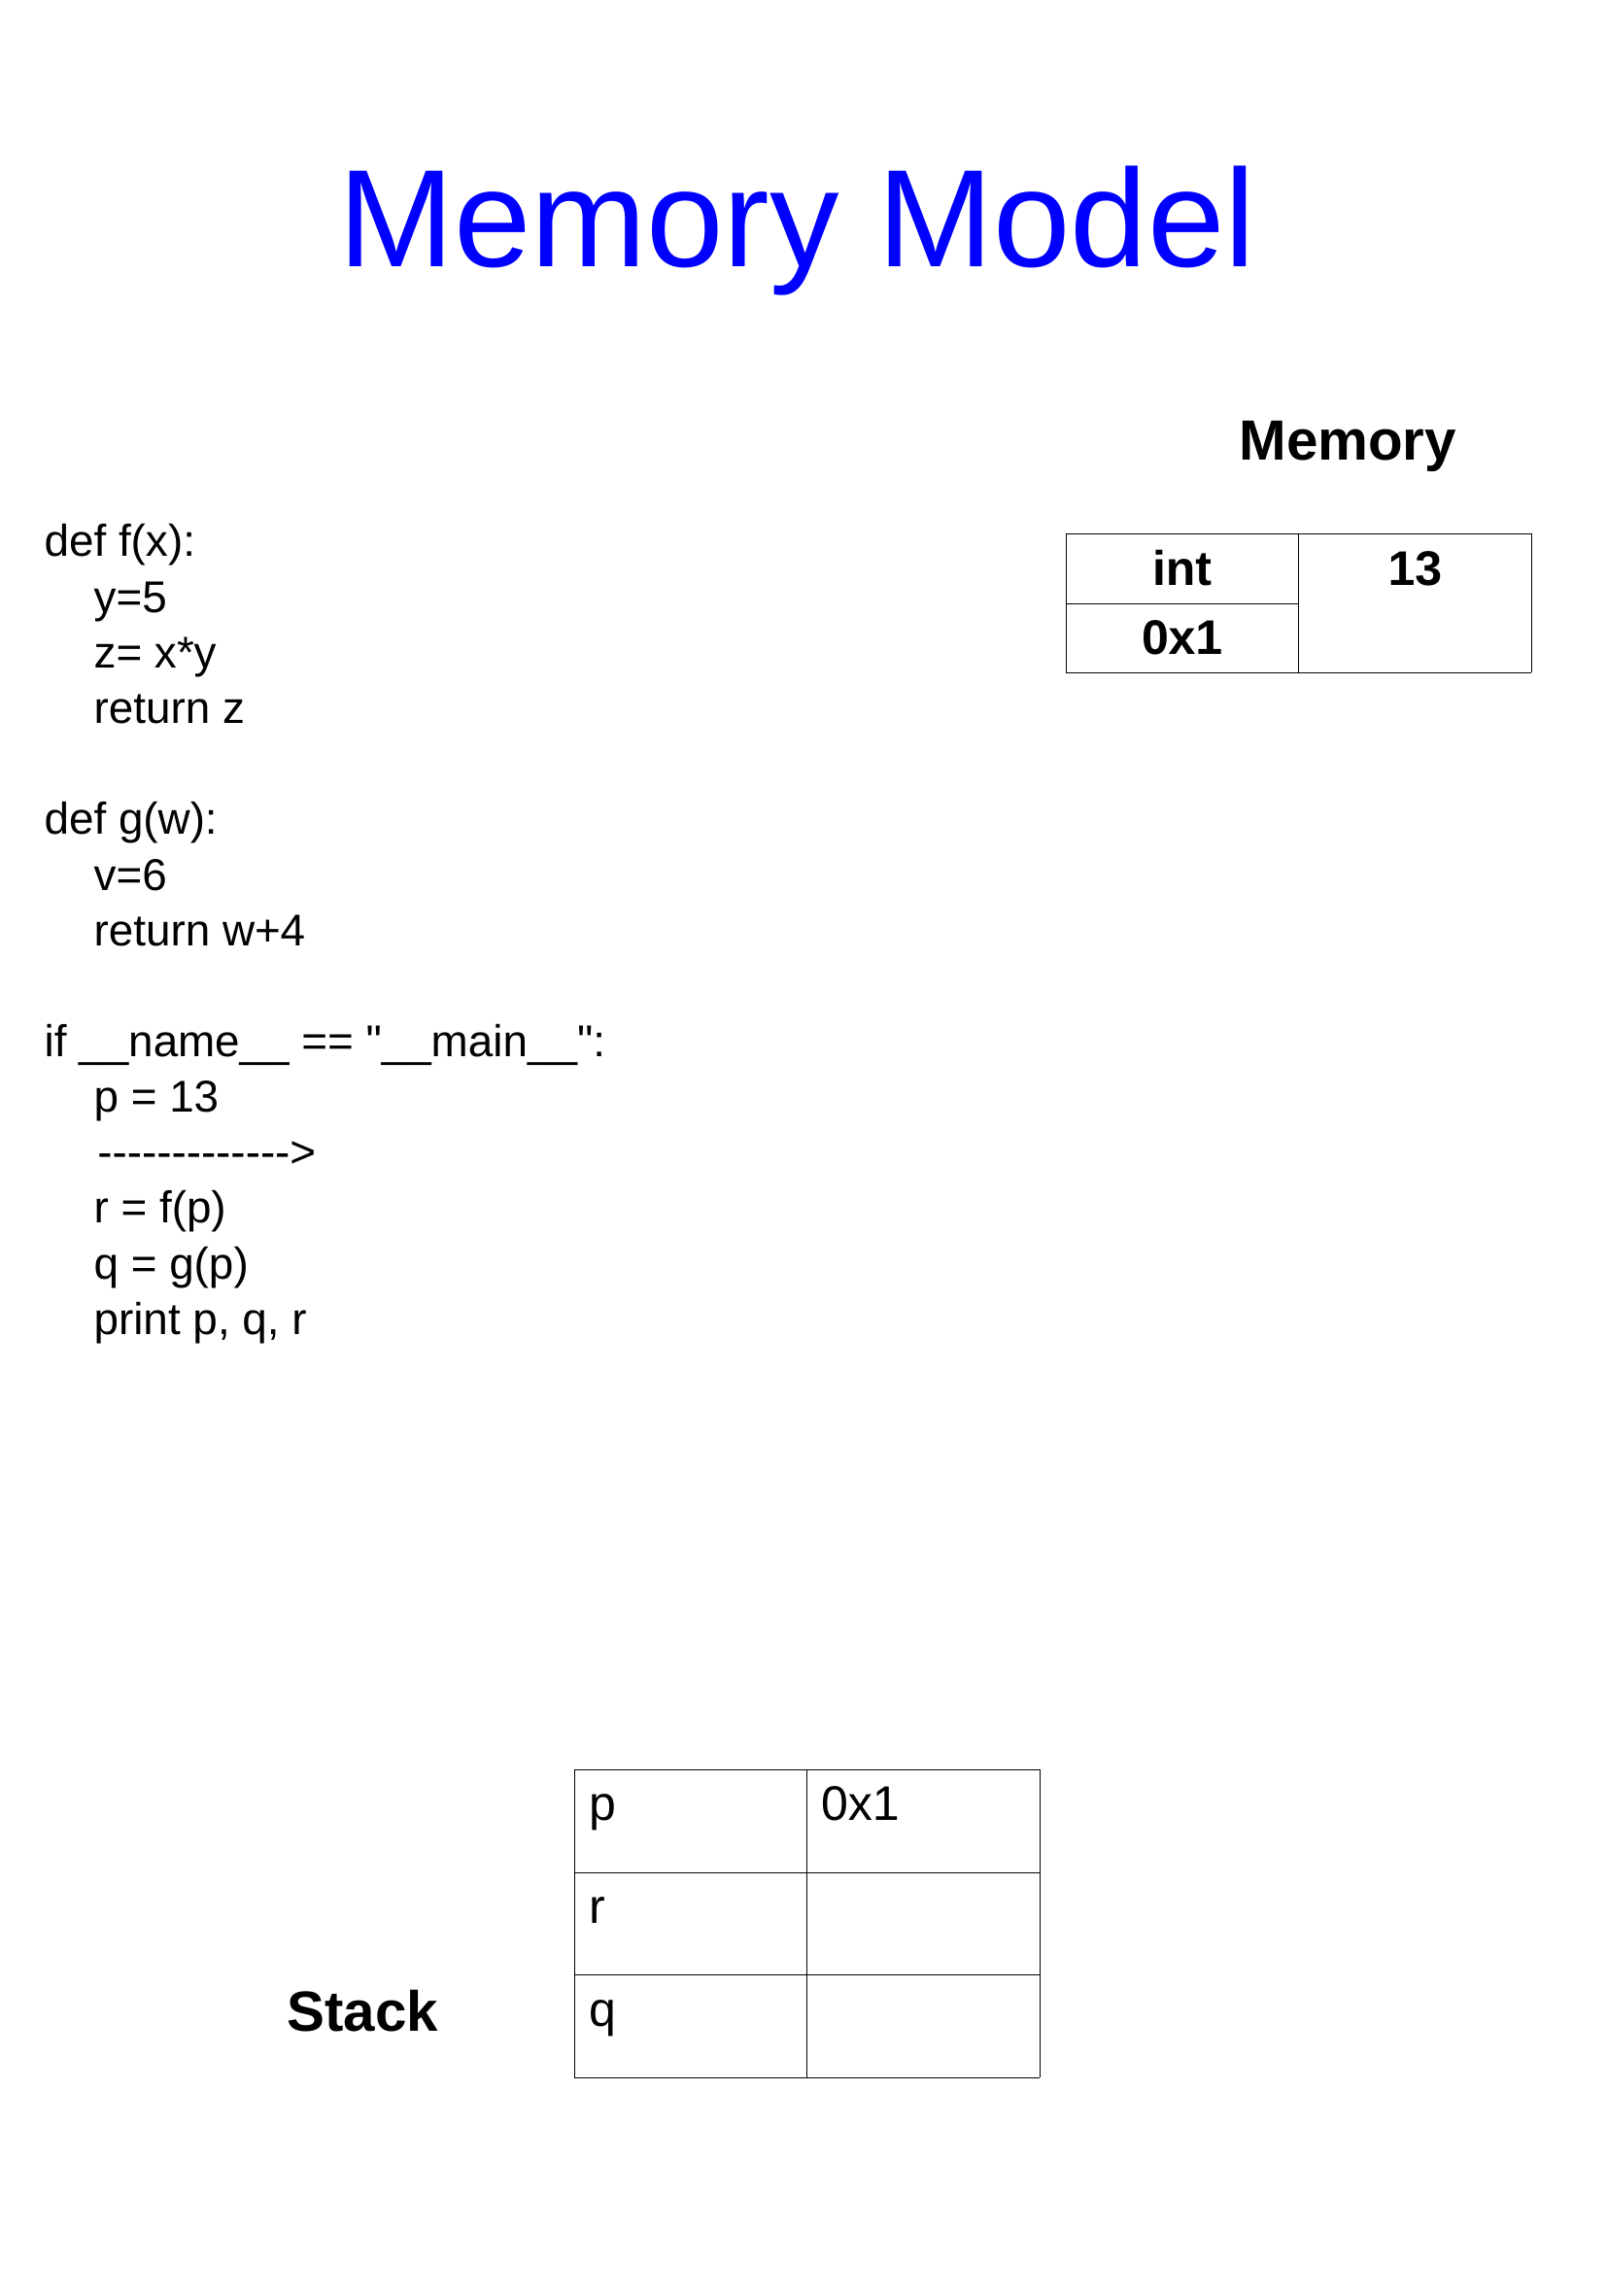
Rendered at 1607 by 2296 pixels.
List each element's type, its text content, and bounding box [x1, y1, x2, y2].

list Memory [1170, 408, 1525, 488]
table_cell 0x1 [1067, 604, 1298, 672]
table_header 0x1 [807, 1770, 1040, 1872]
table_cell r [575, 1873, 806, 1974]
table_cell [807, 1873, 1040, 1974]
table_cell q [575, 1975, 806, 2077]
list Stack [218, 1979, 488, 2066]
table_cell [807, 1975, 1040, 2077]
table_header int [1067, 534, 1298, 603]
title Memory Model [74, 108, 1521, 328]
table_header 13 [1299, 534, 1531, 672]
list def f(x): y=5 z= x*y return z def g(w): v=6 return w+4 if __name__ == "__main__": p = 13 -------------> r = f(p) q = g(p) print p, q, r [28, 516, 632, 1345]
table_header p [575, 1770, 806, 1872]
